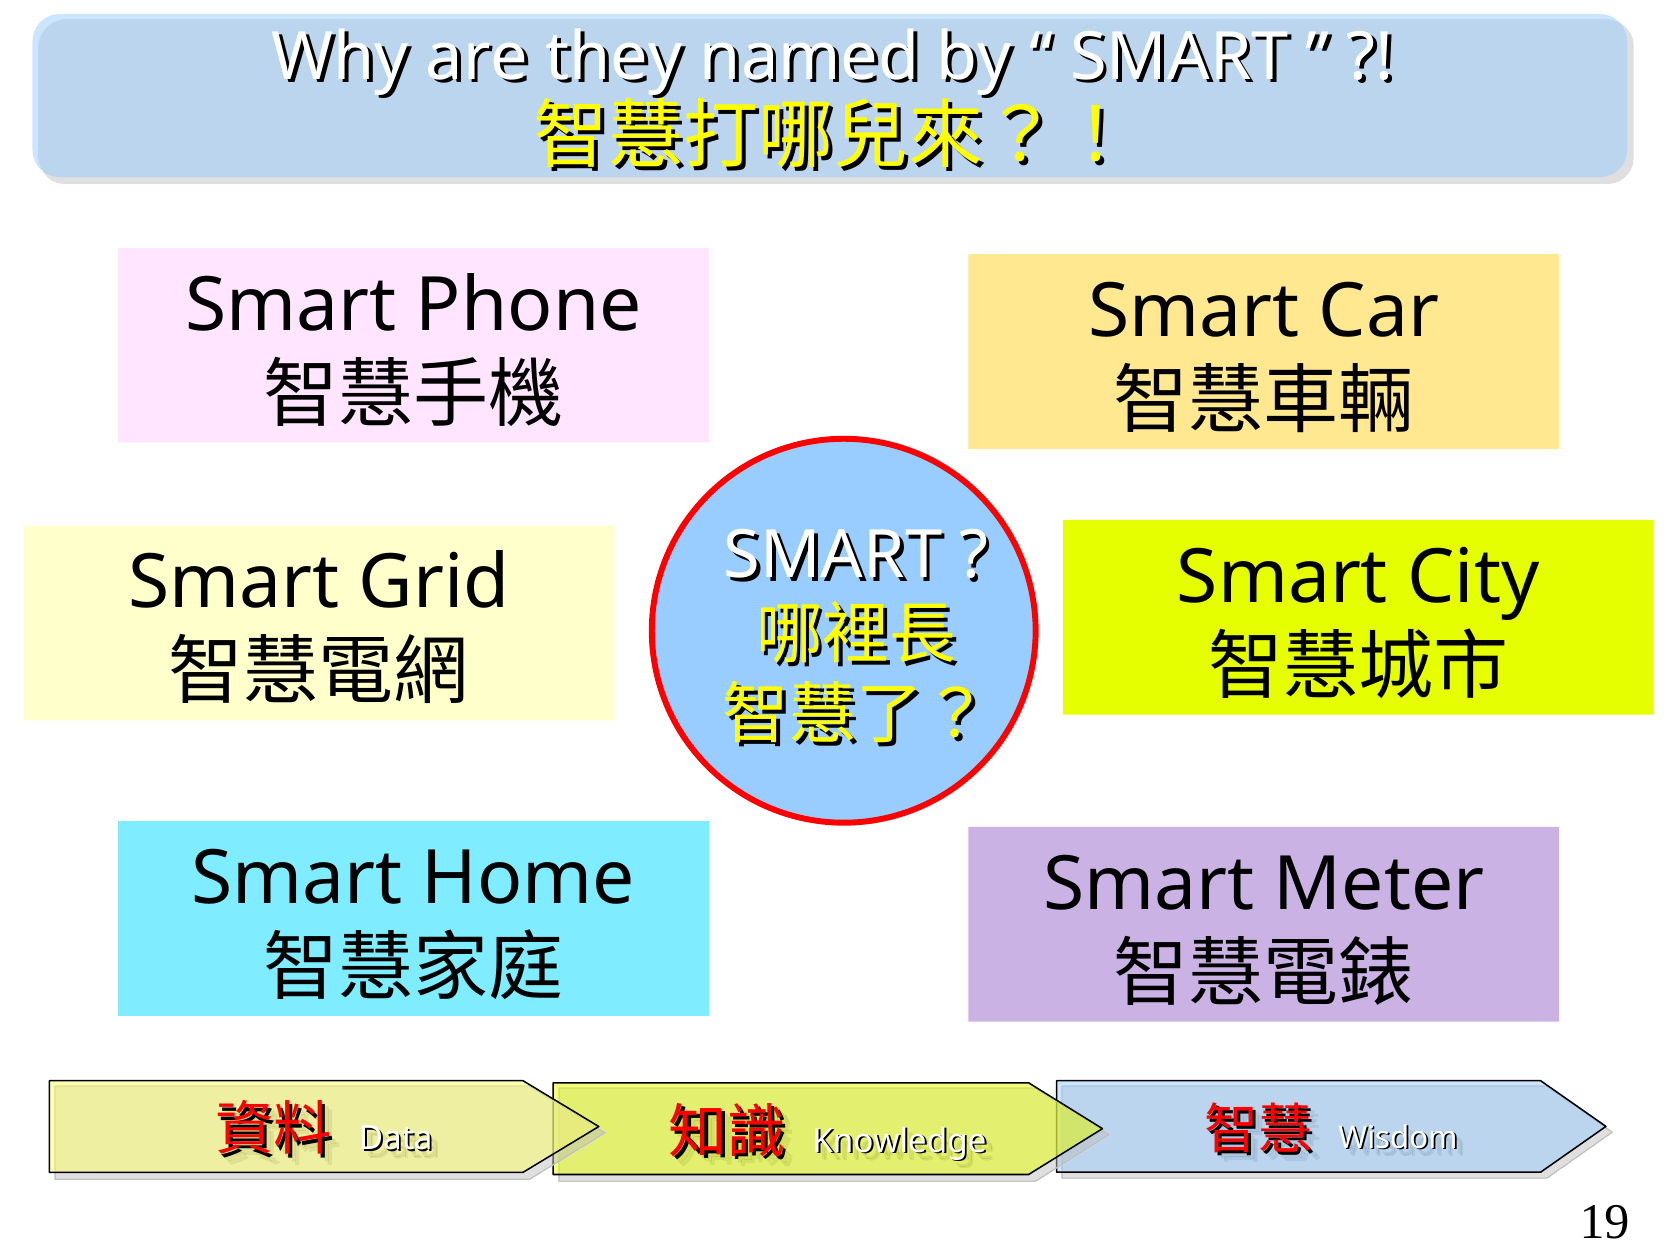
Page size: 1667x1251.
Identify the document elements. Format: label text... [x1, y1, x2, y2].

text_box Smart City 智慧城市 [1062, 519, 1654, 715]
text_box Smart Car 智慧車輛 [968, 254, 1560, 449]
text_box Smart Phone 智慧手機 [118, 247, 709, 443]
text_box 知識 Knowledge [553, 1082, 1103, 1175]
text_box Smart Home 智慧家庭 [118, 821, 709, 1016]
text_box 資料 Data [49, 1080, 599, 1173]
text_box Smart Meter 智慧電錶 [968, 826, 1560, 1022]
text_box Smart Grid 智慧電網 [23, 525, 615, 721]
text_box [32, 13, 1628, 178]
text_box 智慧 Wisdom [1056, 1080, 1606, 1173]
title Why are they named by “ SMART ” ?! 智慧打哪兒來？！ [125, 19, 1542, 178]
text_box SMART ? 哪裡長 智慧了？ [651, 438, 1036, 823]
